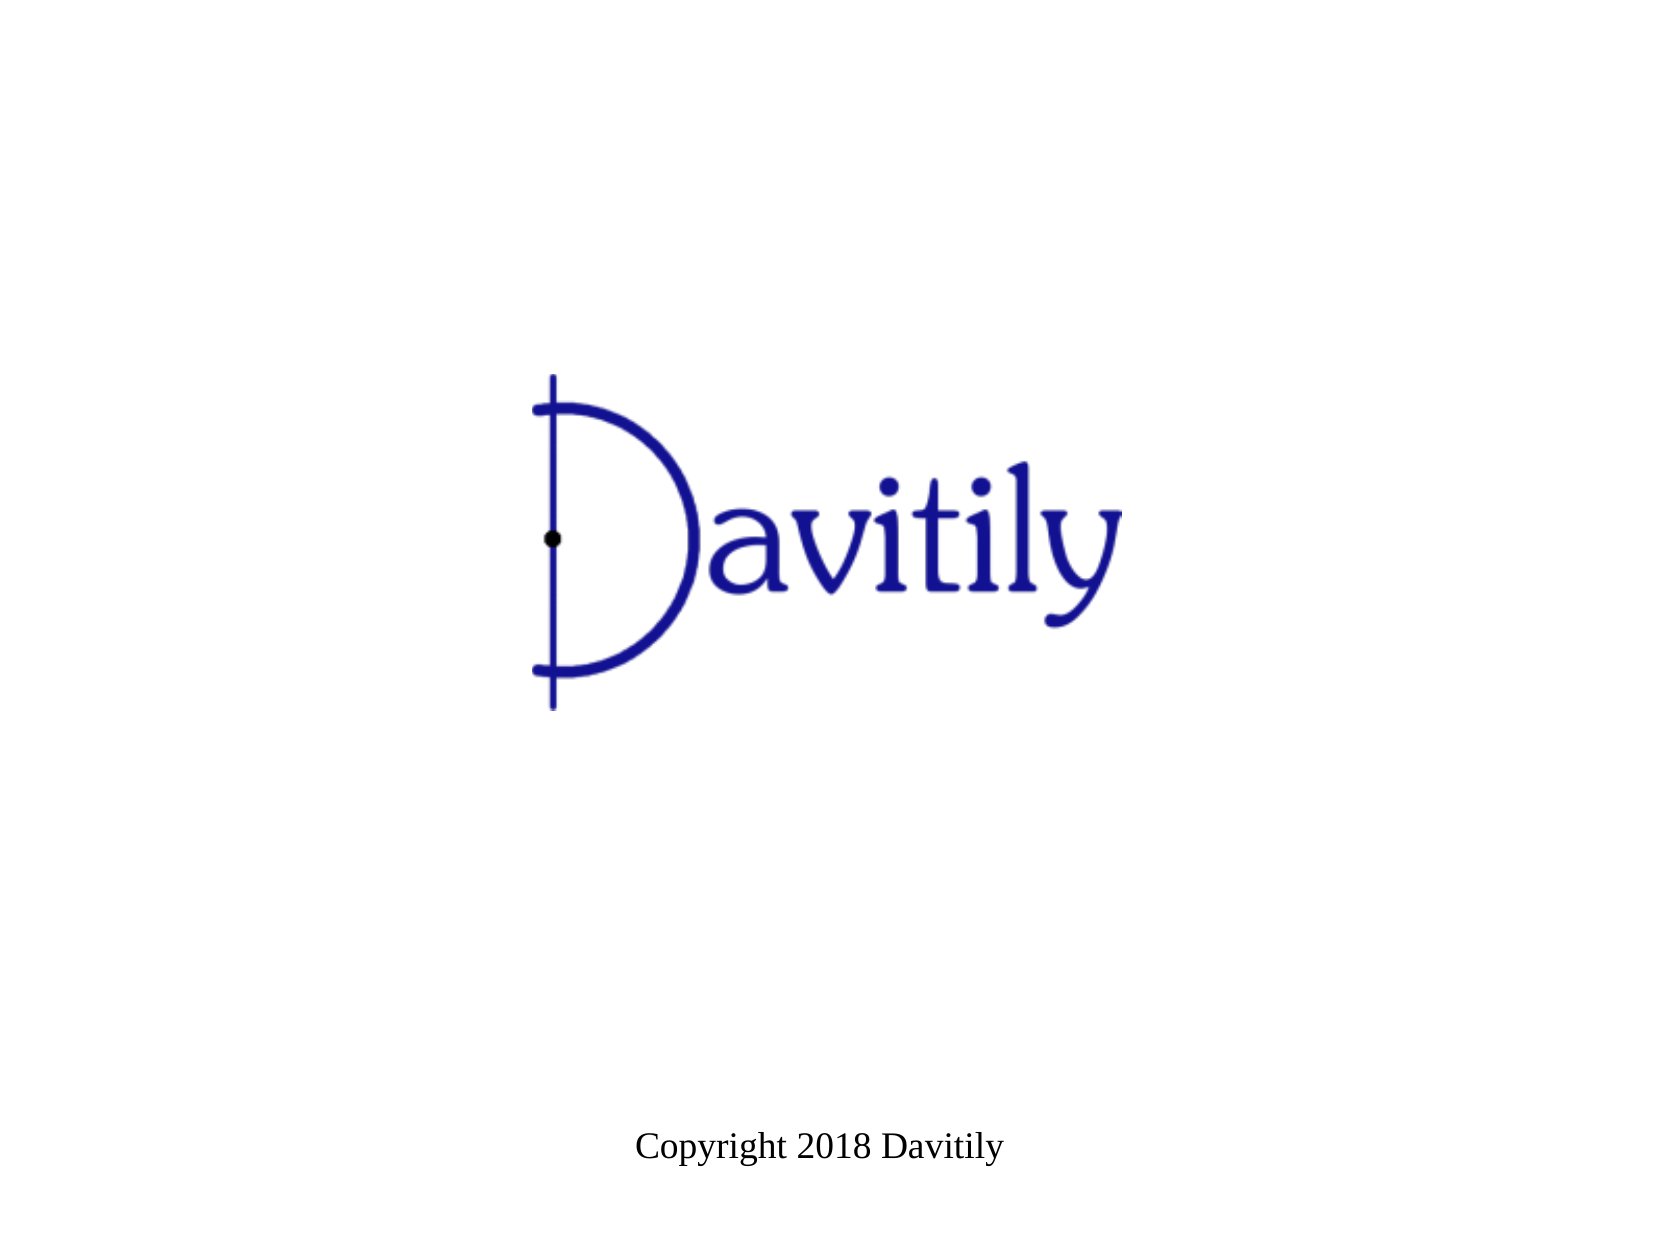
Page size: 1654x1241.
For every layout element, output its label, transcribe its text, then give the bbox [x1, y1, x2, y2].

picture [532, 374, 1122, 711]
text_box Copyright 2018 Davitily [620, 1117, 1021, 1175]
